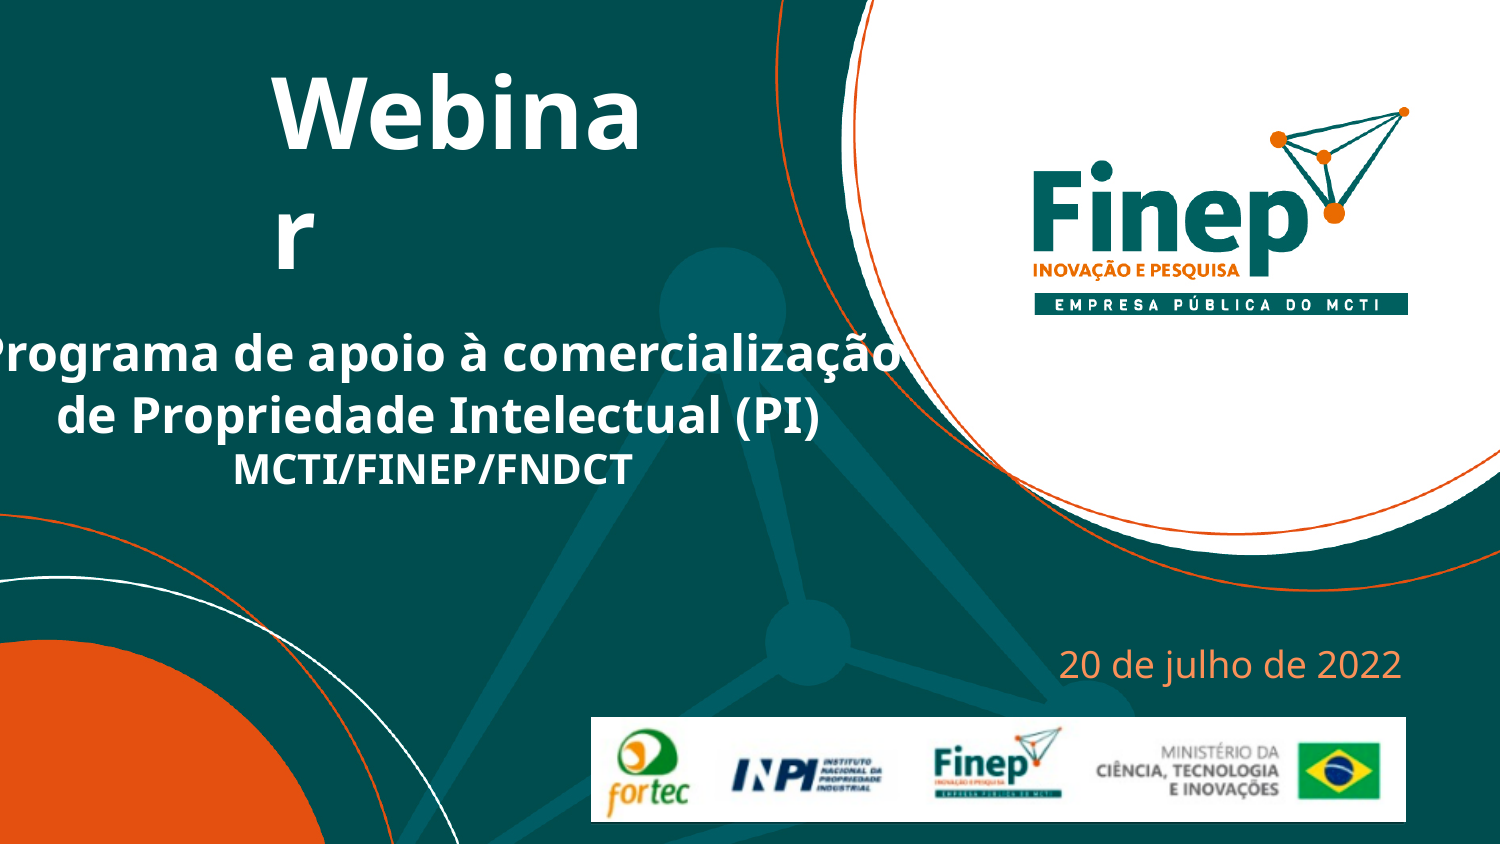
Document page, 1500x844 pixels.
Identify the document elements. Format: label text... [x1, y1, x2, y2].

text_box Webinar [255, 41, 661, 143]
text_box Programa de apoio à comercialização de Propriedade Intelectual (PI) MCTI/FINEP/FNDCT [0, 314, 946, 611]
picture [591, 717, 1406, 822]
text_box 20 de julho de 2022 [1042, 634, 1418, 694]
